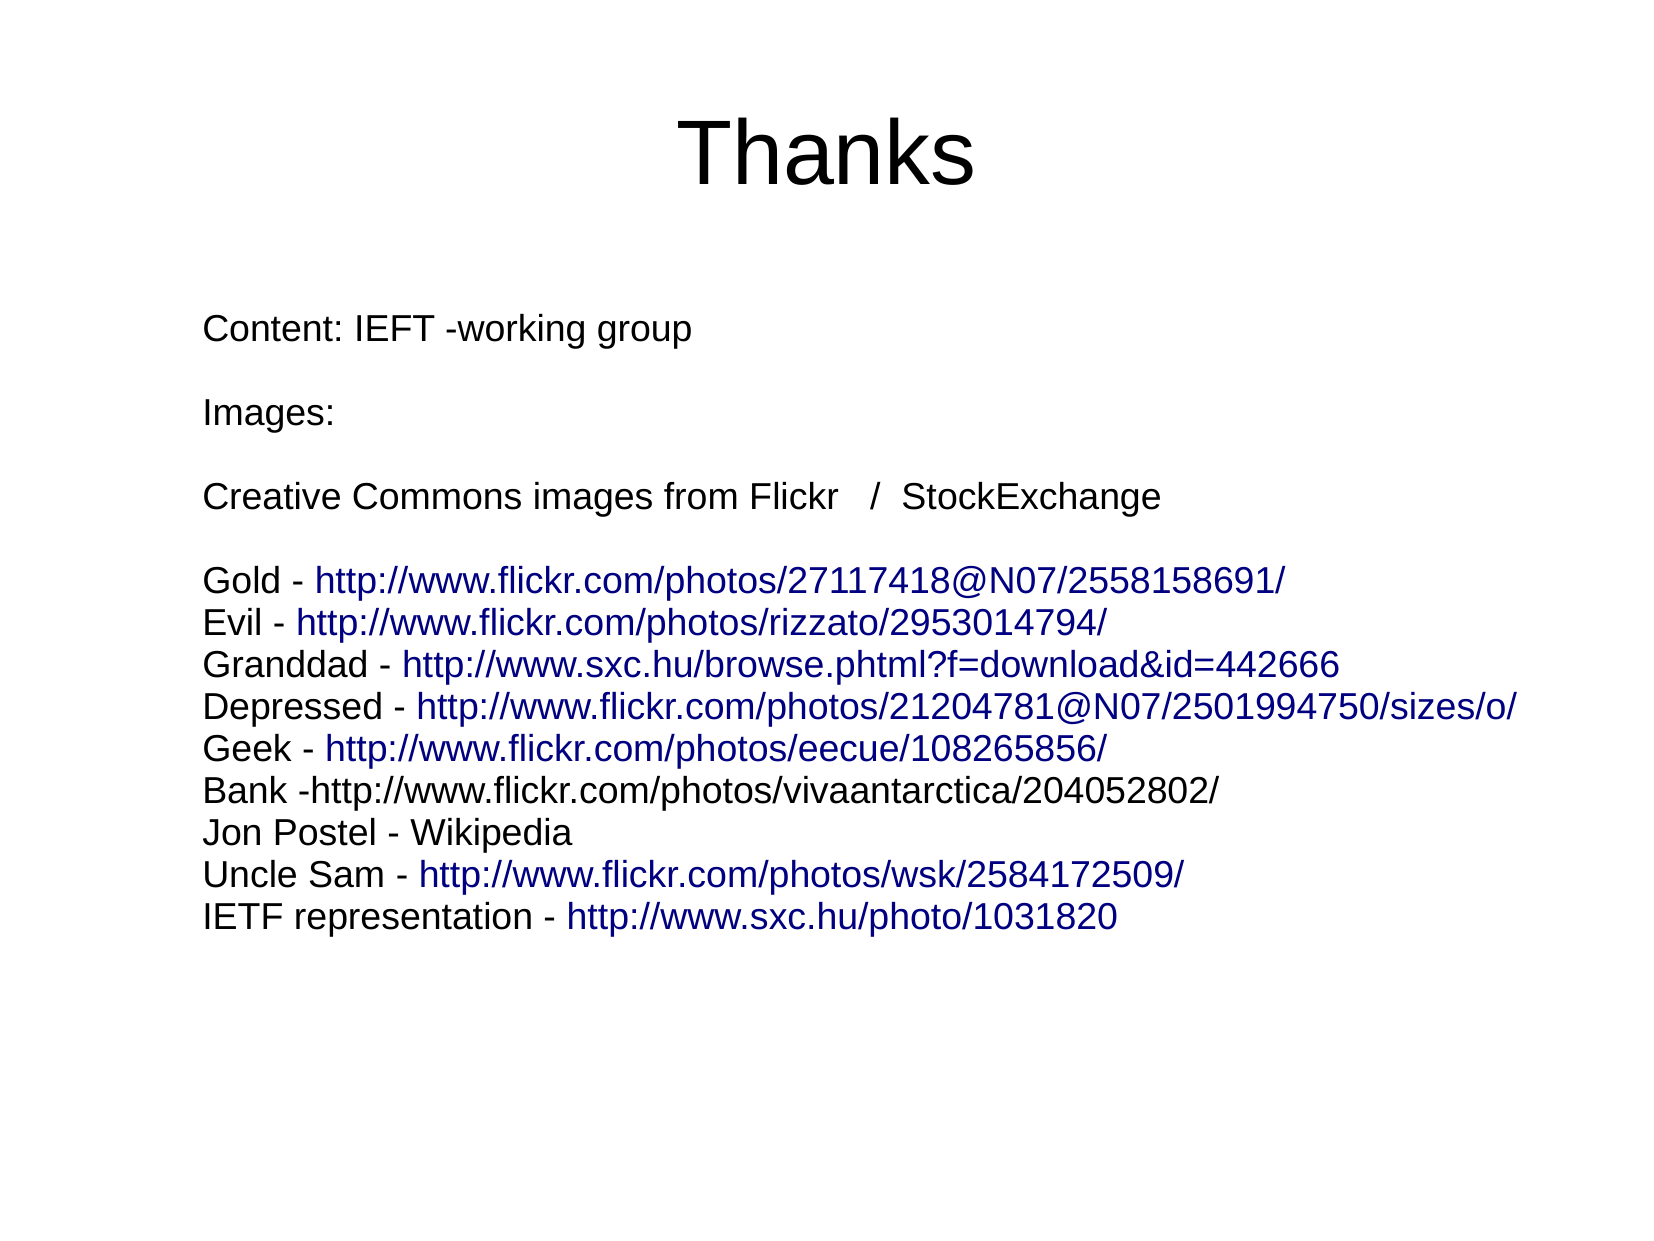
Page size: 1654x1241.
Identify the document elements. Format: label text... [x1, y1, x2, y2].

text_box Content: IEFT -working group Images: Creative Commons images from Flickr / StockExchange Gold - http://www.flickr.com/photos/27117418@N07/2558158691/ Evil - http://www.flickr.com/photos/rizzato/2953014794/ Granddad - http://www.sxc.hu/browse.phtml?f=download&id=442666 Depressed - http://www.flickr.com/photos/21204781@N07/2501994750/sizes/o/ Geek - http://www.flickr.com/photos/eecue/108265856/ Bank -http://www.flickr.com/photos/vivaantarctica/204052802/ Jon Postel - Wikipedia Uncle Sam - http://www.flickr.com/photos/wsk/2584172509/ IETF representation - http://www.sxc.hu/photo/1031820 [187, 300, 1531, 1239]
title Thanks [82, 56, 1571, 250]
